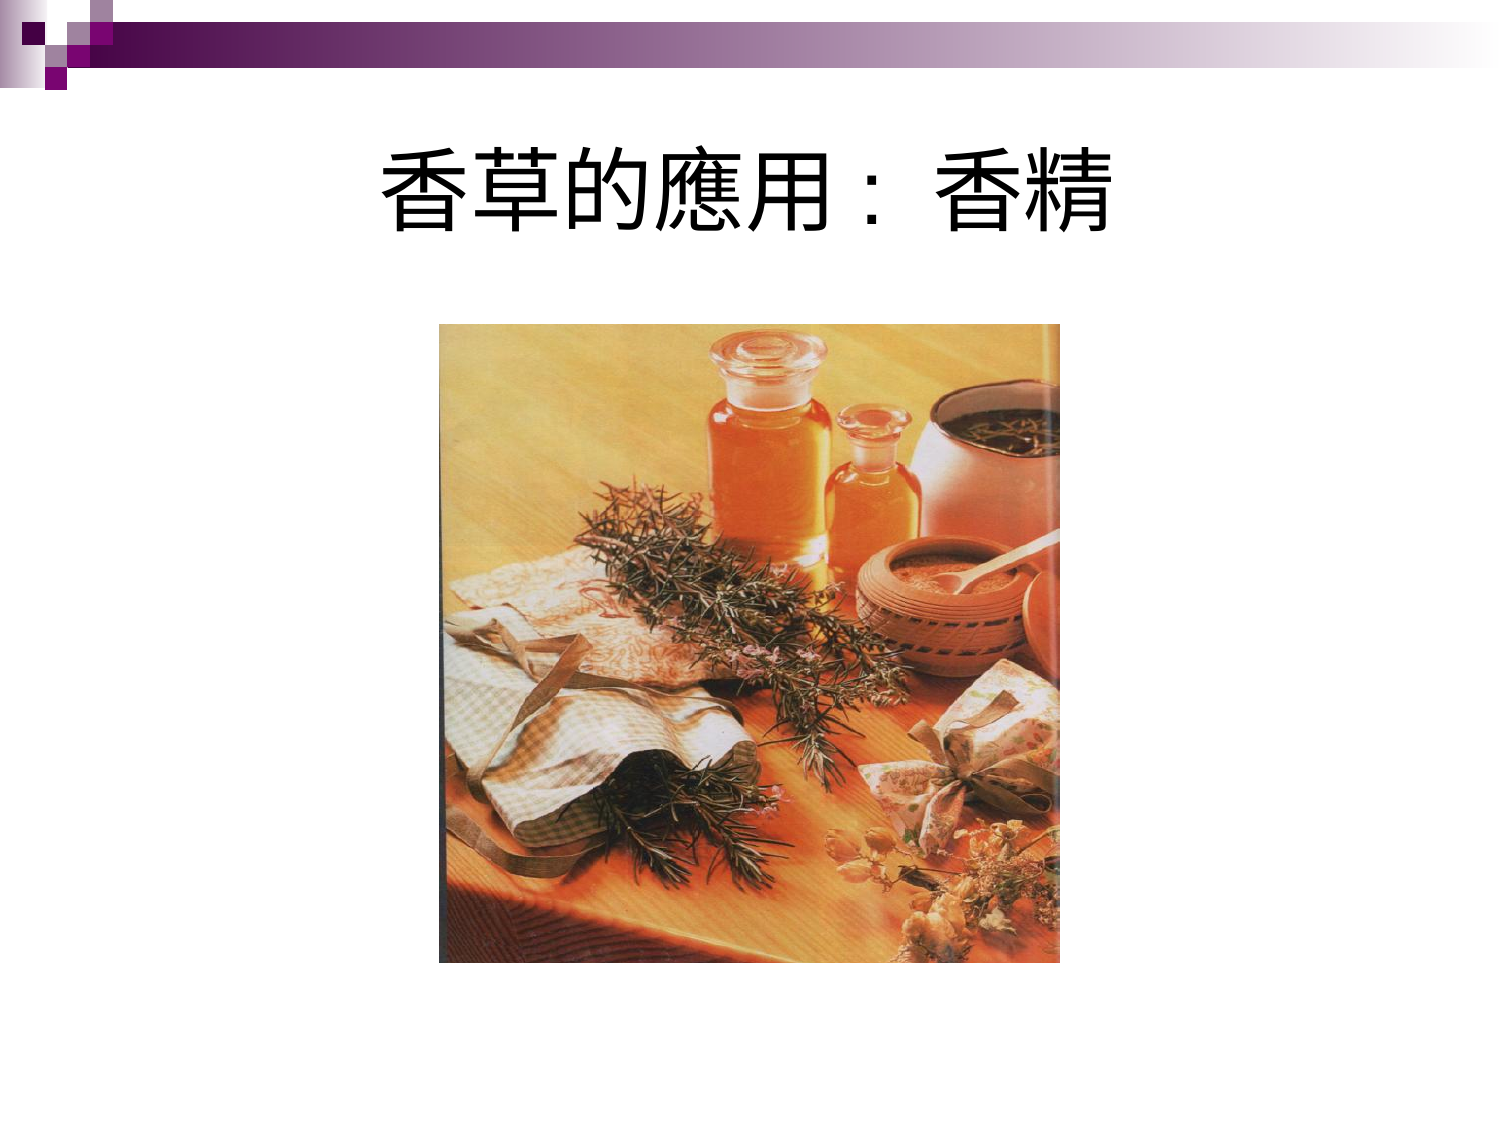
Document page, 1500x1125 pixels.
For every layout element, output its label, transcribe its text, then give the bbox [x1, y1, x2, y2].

title 香草的應用: 香精 [75, 75, 1426, 300]
chart [439, 324, 1060, 963]
